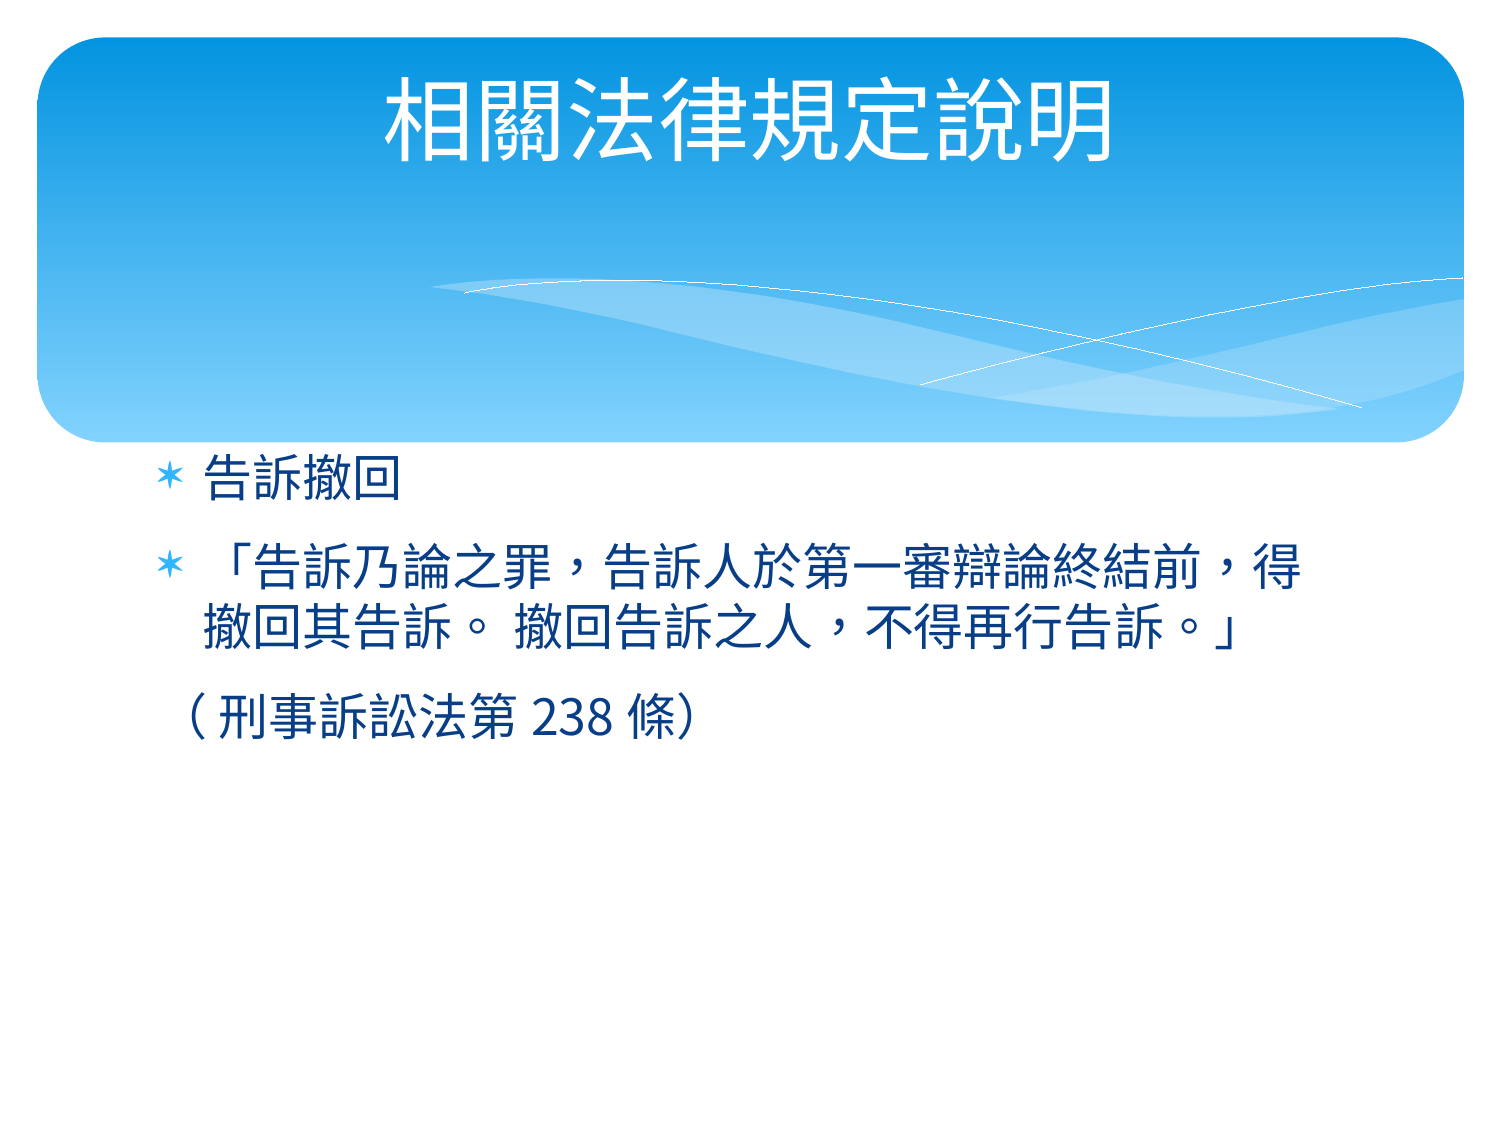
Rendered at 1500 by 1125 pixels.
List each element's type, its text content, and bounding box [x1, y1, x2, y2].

list 告訴撤回 「告訴乃論之罪，告訴人於第一審辯論終結前，得撤回其告訴。 撤回告訴之人，不得再行告訴。」 （ 刑事訴訟法第238條） [143, 438, 1359, 1005]
title 相關法律規定說明 [75, 55, 1425, 261]
